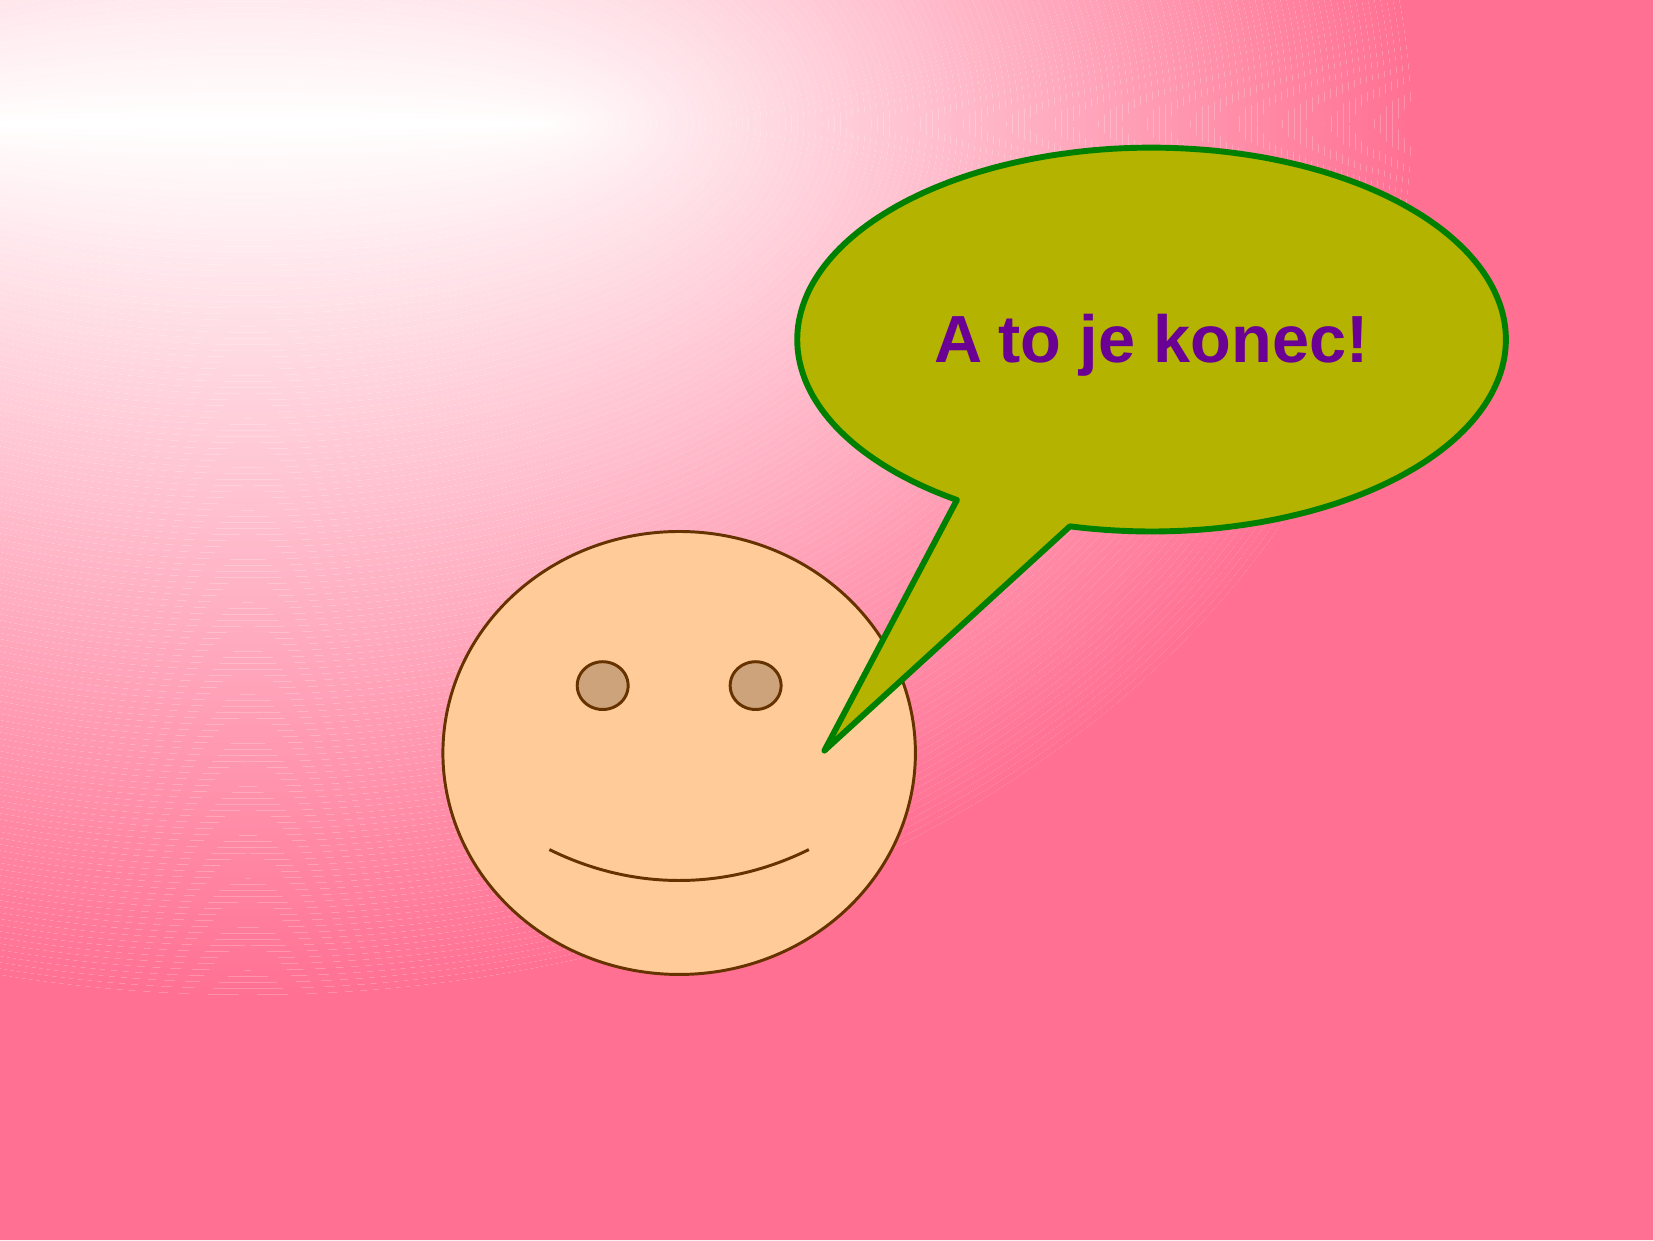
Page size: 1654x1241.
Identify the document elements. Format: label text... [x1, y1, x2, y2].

text_box [442, 531, 916, 975]
text_box A to je konec! [797, 147, 1506, 751]
